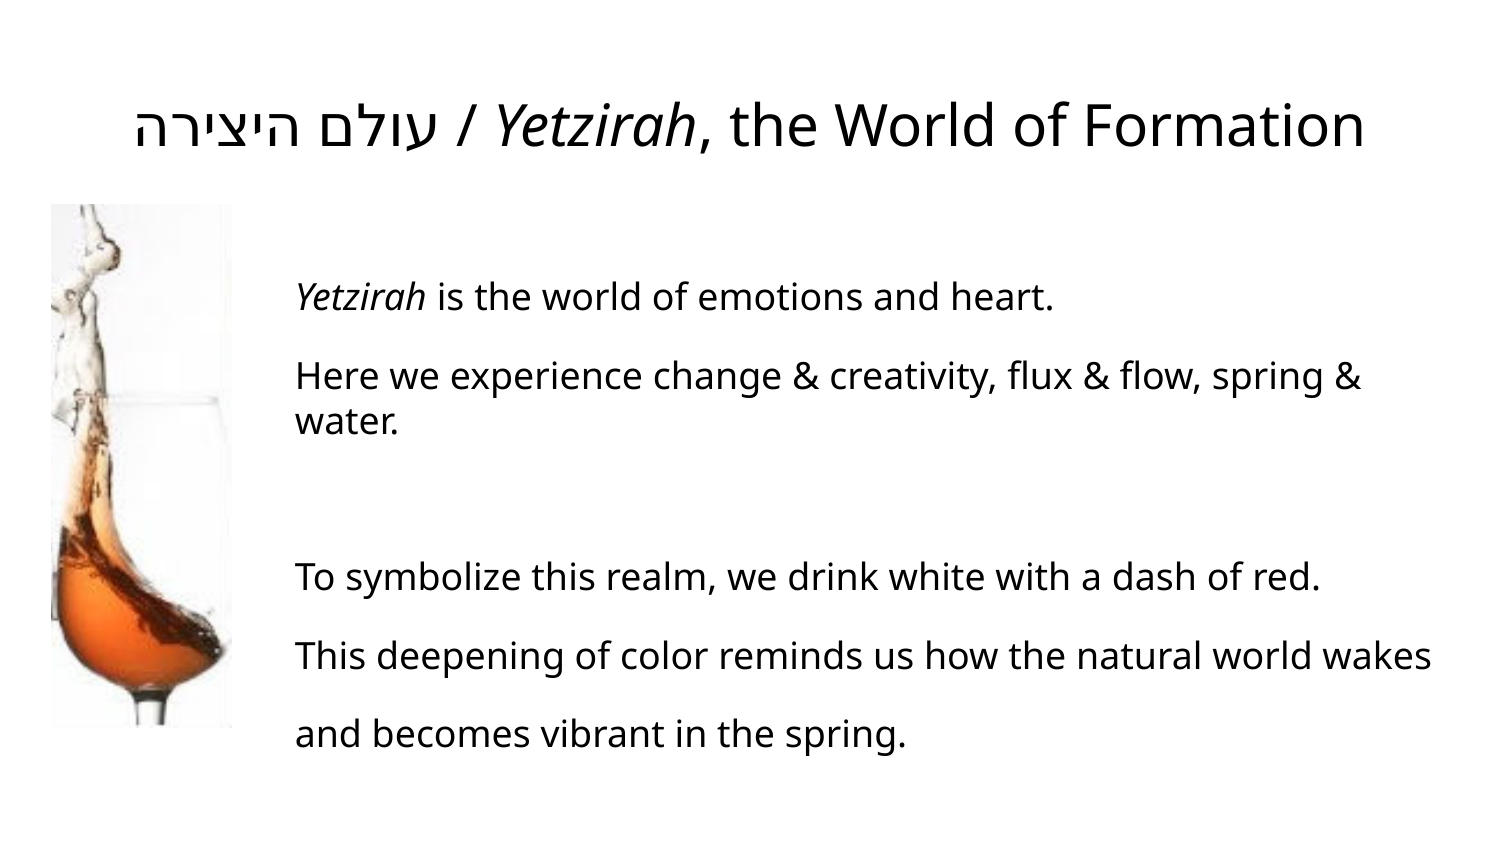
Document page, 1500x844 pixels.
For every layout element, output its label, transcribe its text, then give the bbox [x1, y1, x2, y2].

title עולם היצירה / Yetzirah, the World of Formation [51, 72, 1449, 167]
picture [51, 204, 232, 728]
list Yetzirah is the world of emotions and heart. Here we experience change & creativity, flux & flow, spring & water. To symbolize this realm, we drink white with a dash of red. This deepening of color reminds us how the natural world wakes and becomes vibrant in the spring. [279, 180, 1449, 750]
